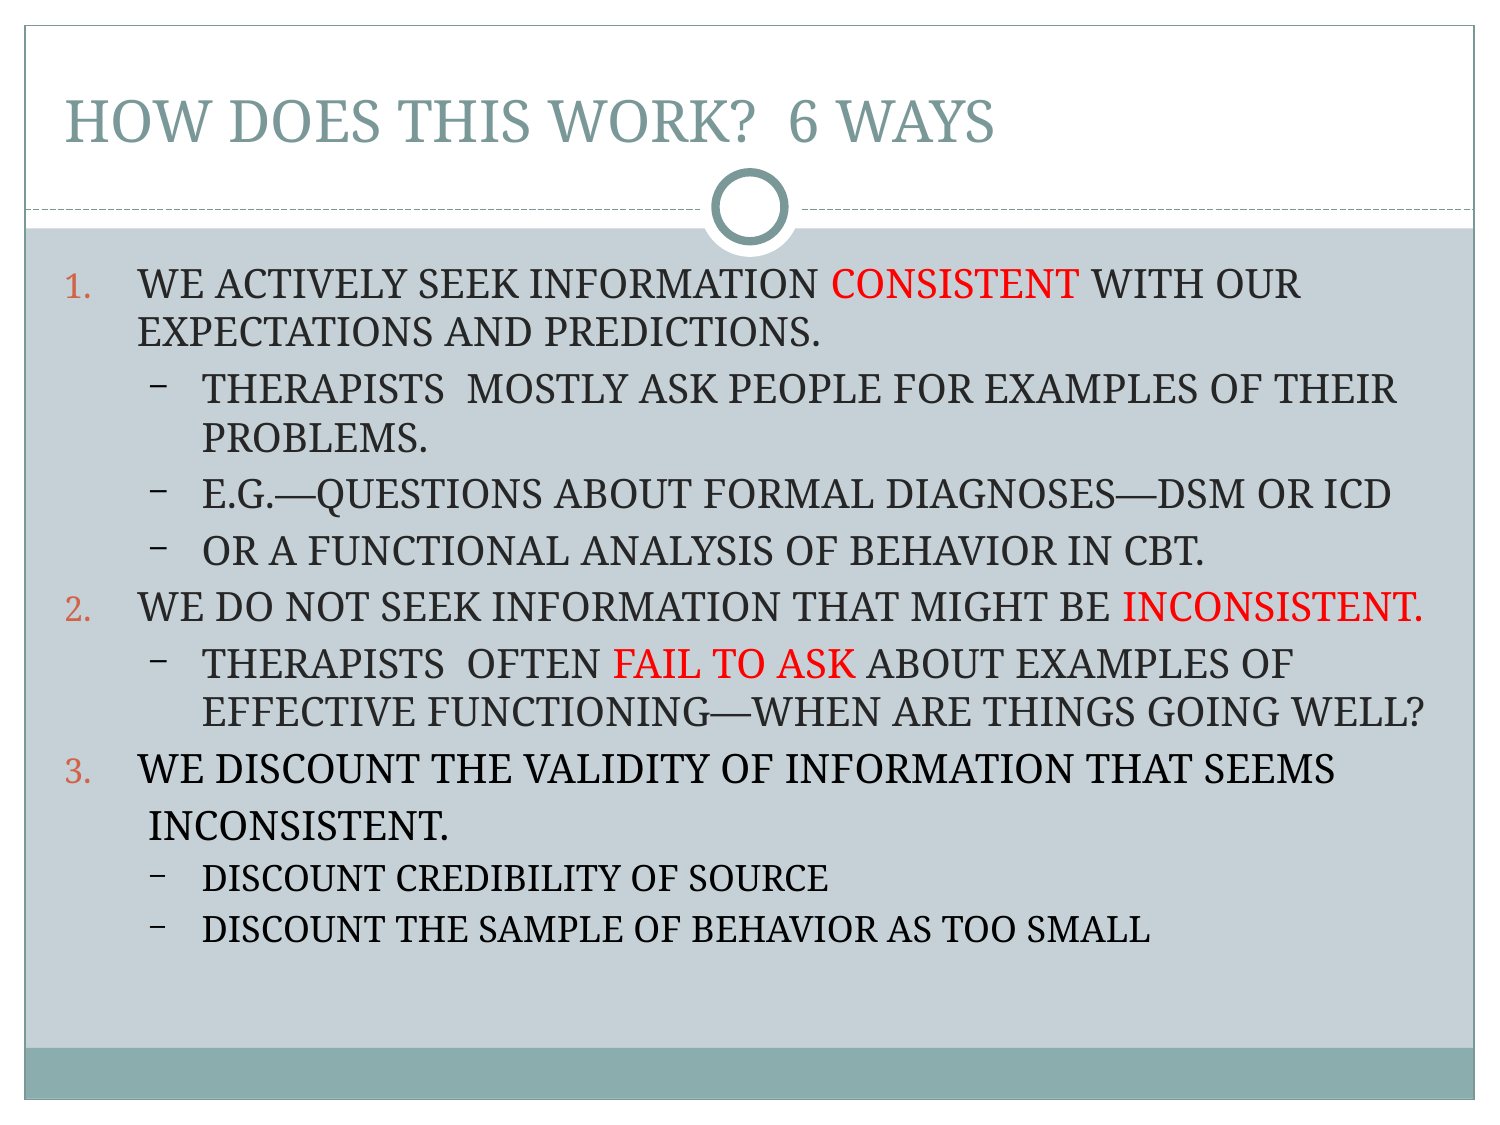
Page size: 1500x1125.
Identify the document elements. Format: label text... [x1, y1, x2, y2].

list WE ACTIVELY SEEK INFORMATION CONSISTENT WITH OUR EXPECTATIONS AND PREDICTIONS. THERAPISTS MOSTLY ASK PEOPLE FOR EXAMPLES OF THEIR PROBLEMS. E.G.—QUESTIONS ABOUT FORMAL DIAGNOSES—DSM OR ICD OR A FUNCTIONAL ANALYSIS OF BEHAVIOR IN CBT. WE DO NOT SEEK INFORMATION THAT MIGHT BE INCONSISTENT. THERAPISTS OFTEN FAIL TO ASK ABOUT EXAMPLES OF EFFECTIVE FUNCTIONING—WHEN ARE THINGS GOING WELL? WE DISCOUNT THE VALIDITY OF INFORMATION THAT SEEMS INCONSISTENT. DISCOUNT CREDIBILITY OF SOURCE DISCOUNT THE SAMPLE OF BEHAVIOR AS TOO SMALL [49, 250, 1445, 1001]
title HOW DOES THIS WORK? 6 WAYS [49, 37, 1450, 162]
